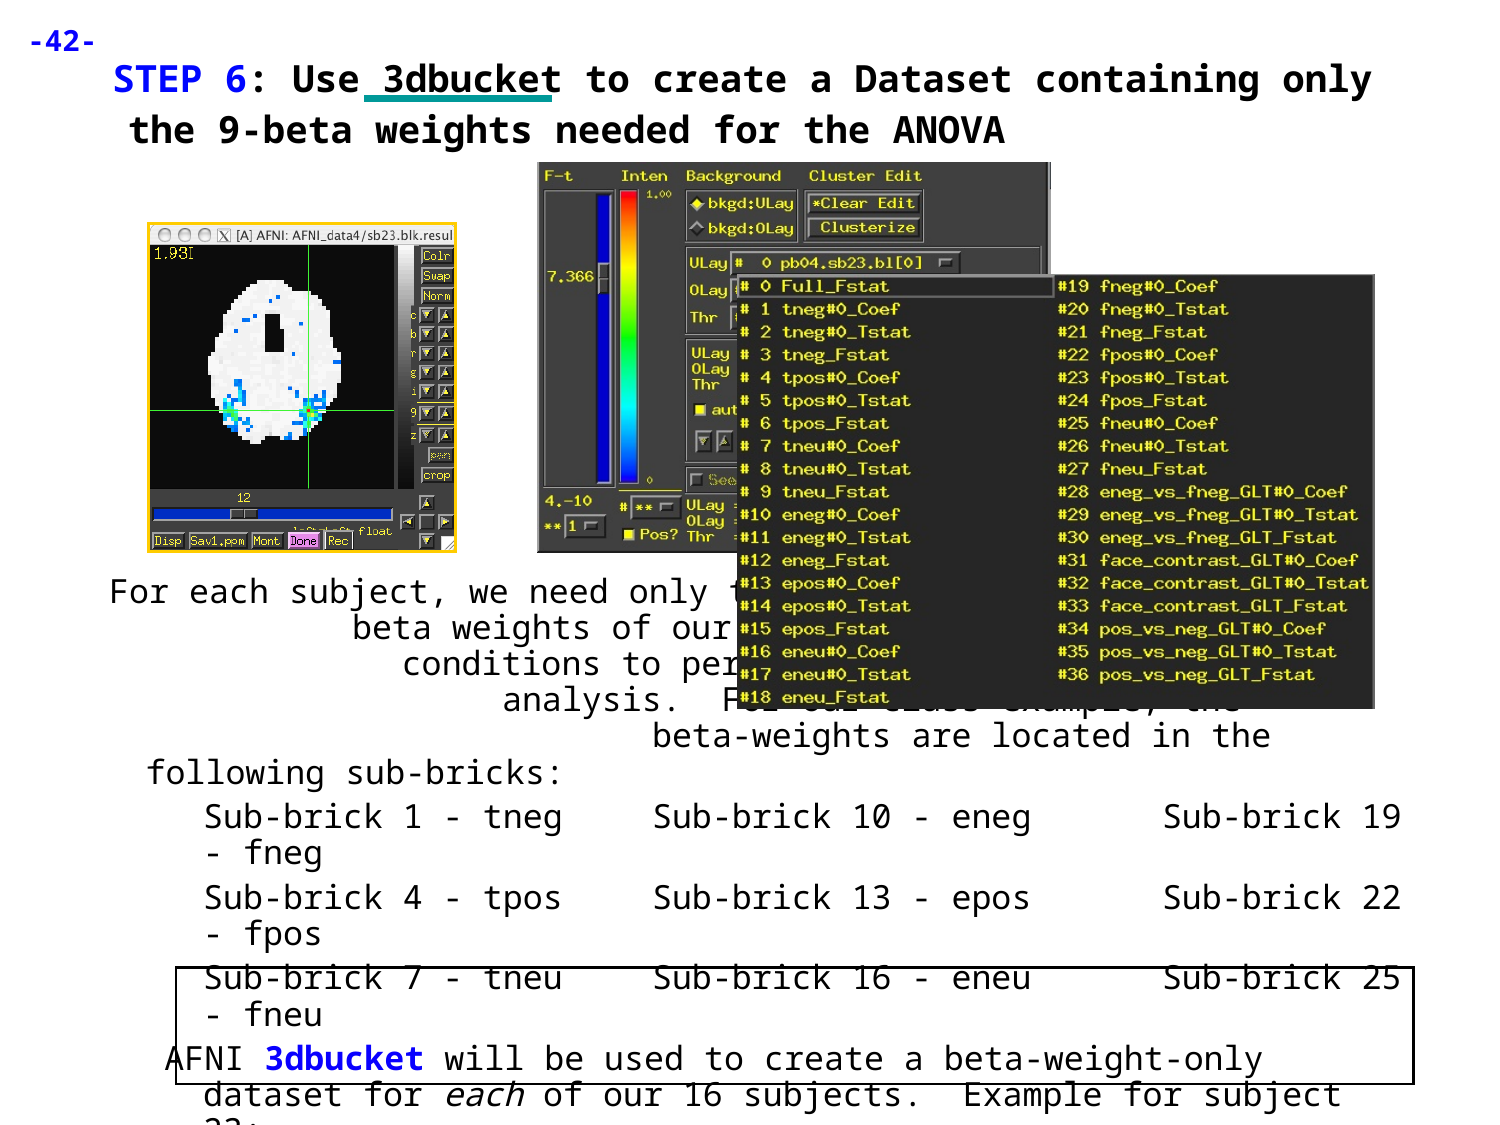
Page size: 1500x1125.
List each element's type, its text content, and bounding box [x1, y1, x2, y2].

picture [150, 224, 455, 550]
text_box STEP 6: Use 3dbucket to create a Dataset containing only the 9-beta weights needed for the ANOVA [74, 45, 1463, 179]
list For each subject, we need only the 9 beta weights of our stimulus conditions to perform the group analysis. For our class example, the beta-weights are located in the following sub-bricks: Sub-brick 1 - tneg Sub-brick 10 - eneg Sub-brick 19 - fneg Sub-brick 4 - tpos Sub-brick 13 - epos Sub-brick 22 - fpos Sub-brick 7 - tneu Sub-brick 16 - eneu Sub-brick 25 - fneu AFNI 3dbucket will be used to create a beta-weight-only dataset for each of our 16 subjects. Example for subject 23: 3dbucket -prefix stats.sb23.betas+orig \ stats.sb23.blk+orig’[1,4,7,10,13,16,19,22,25]’ [37, 566, 1438, 1104]
picture [537, 179, 1375, 709]
